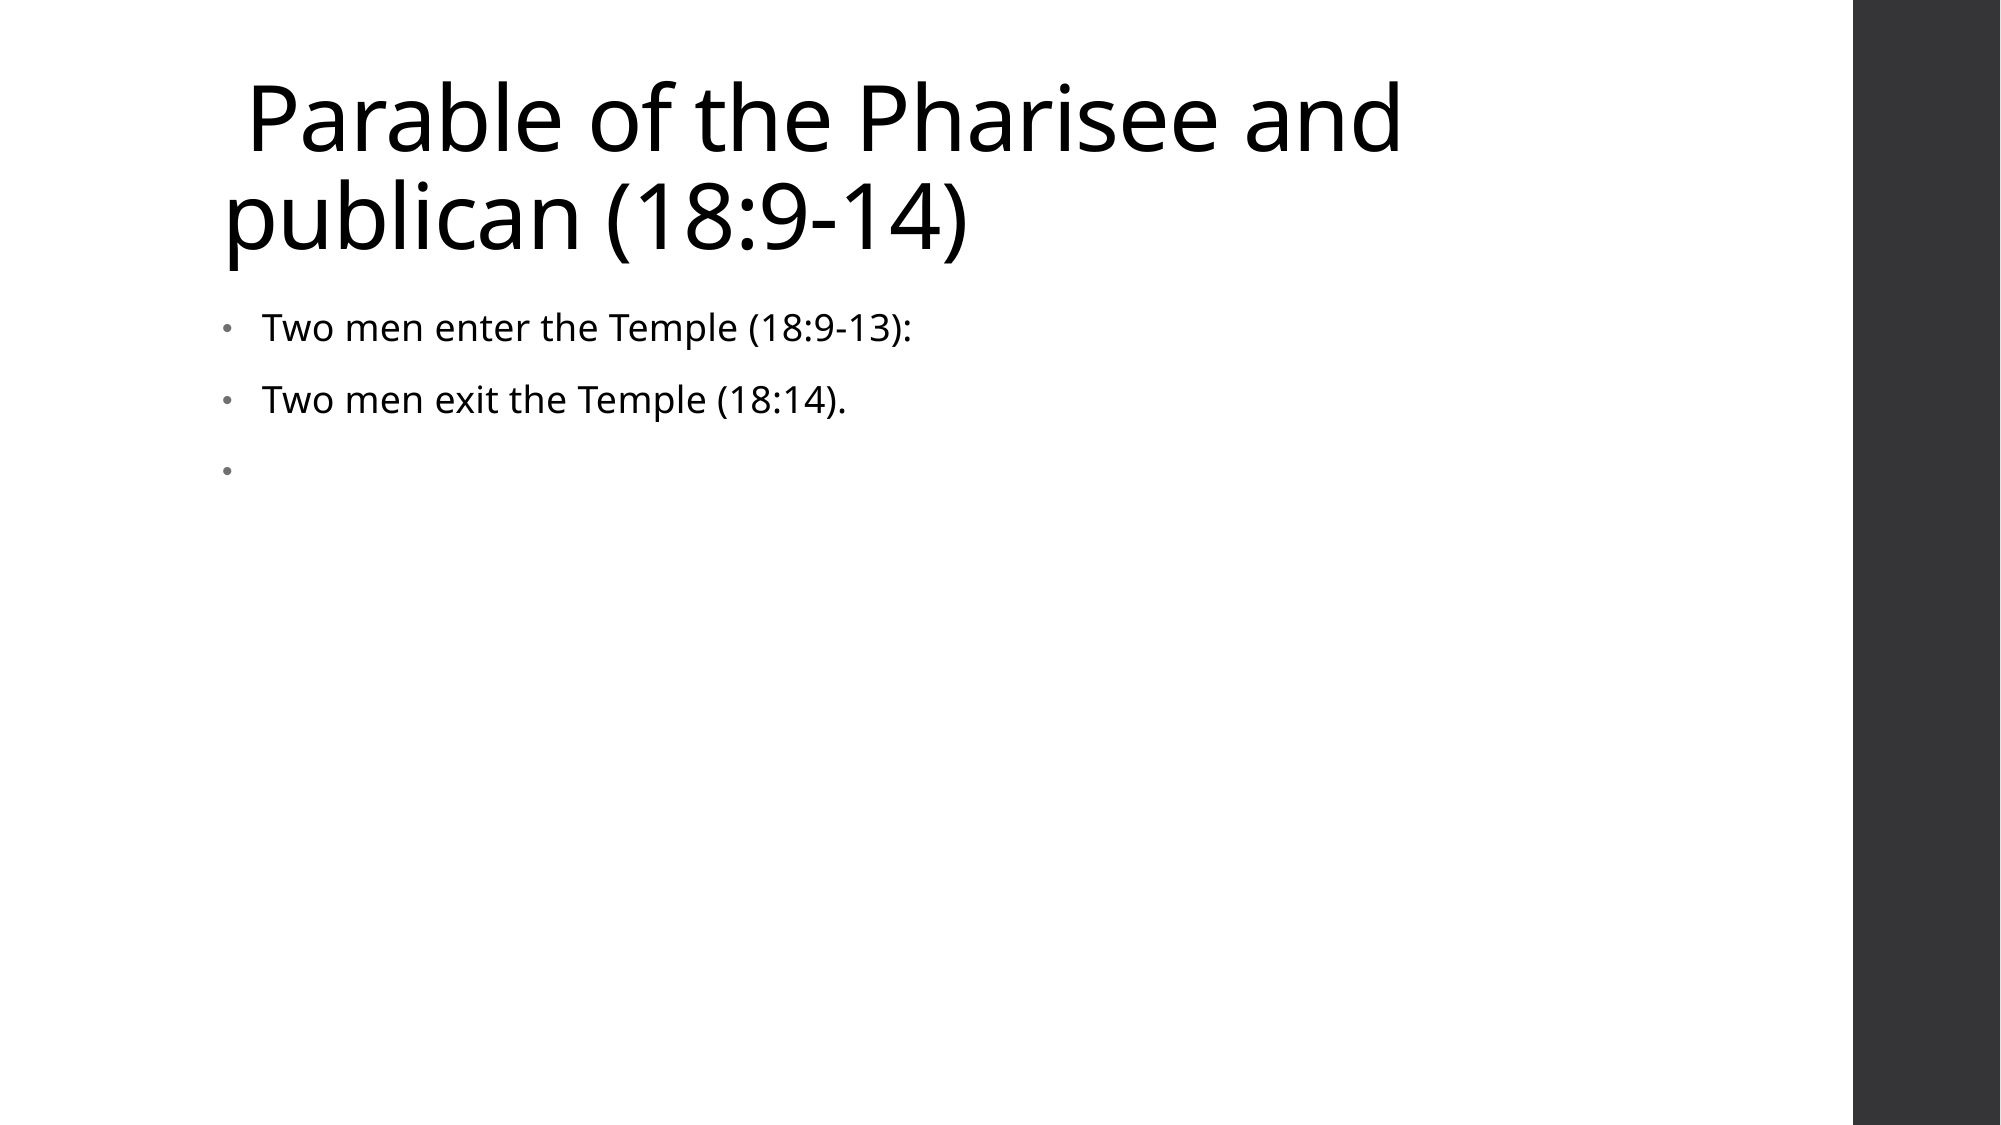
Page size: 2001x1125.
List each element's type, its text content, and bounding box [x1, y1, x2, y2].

title Parable of the Pharisee and publican (18:9-14) [206, 60, 1797, 278]
list Two men enter the Temple (18:9-13): Two men exit the Temple (18:14). [206, 299, 1617, 1014]
